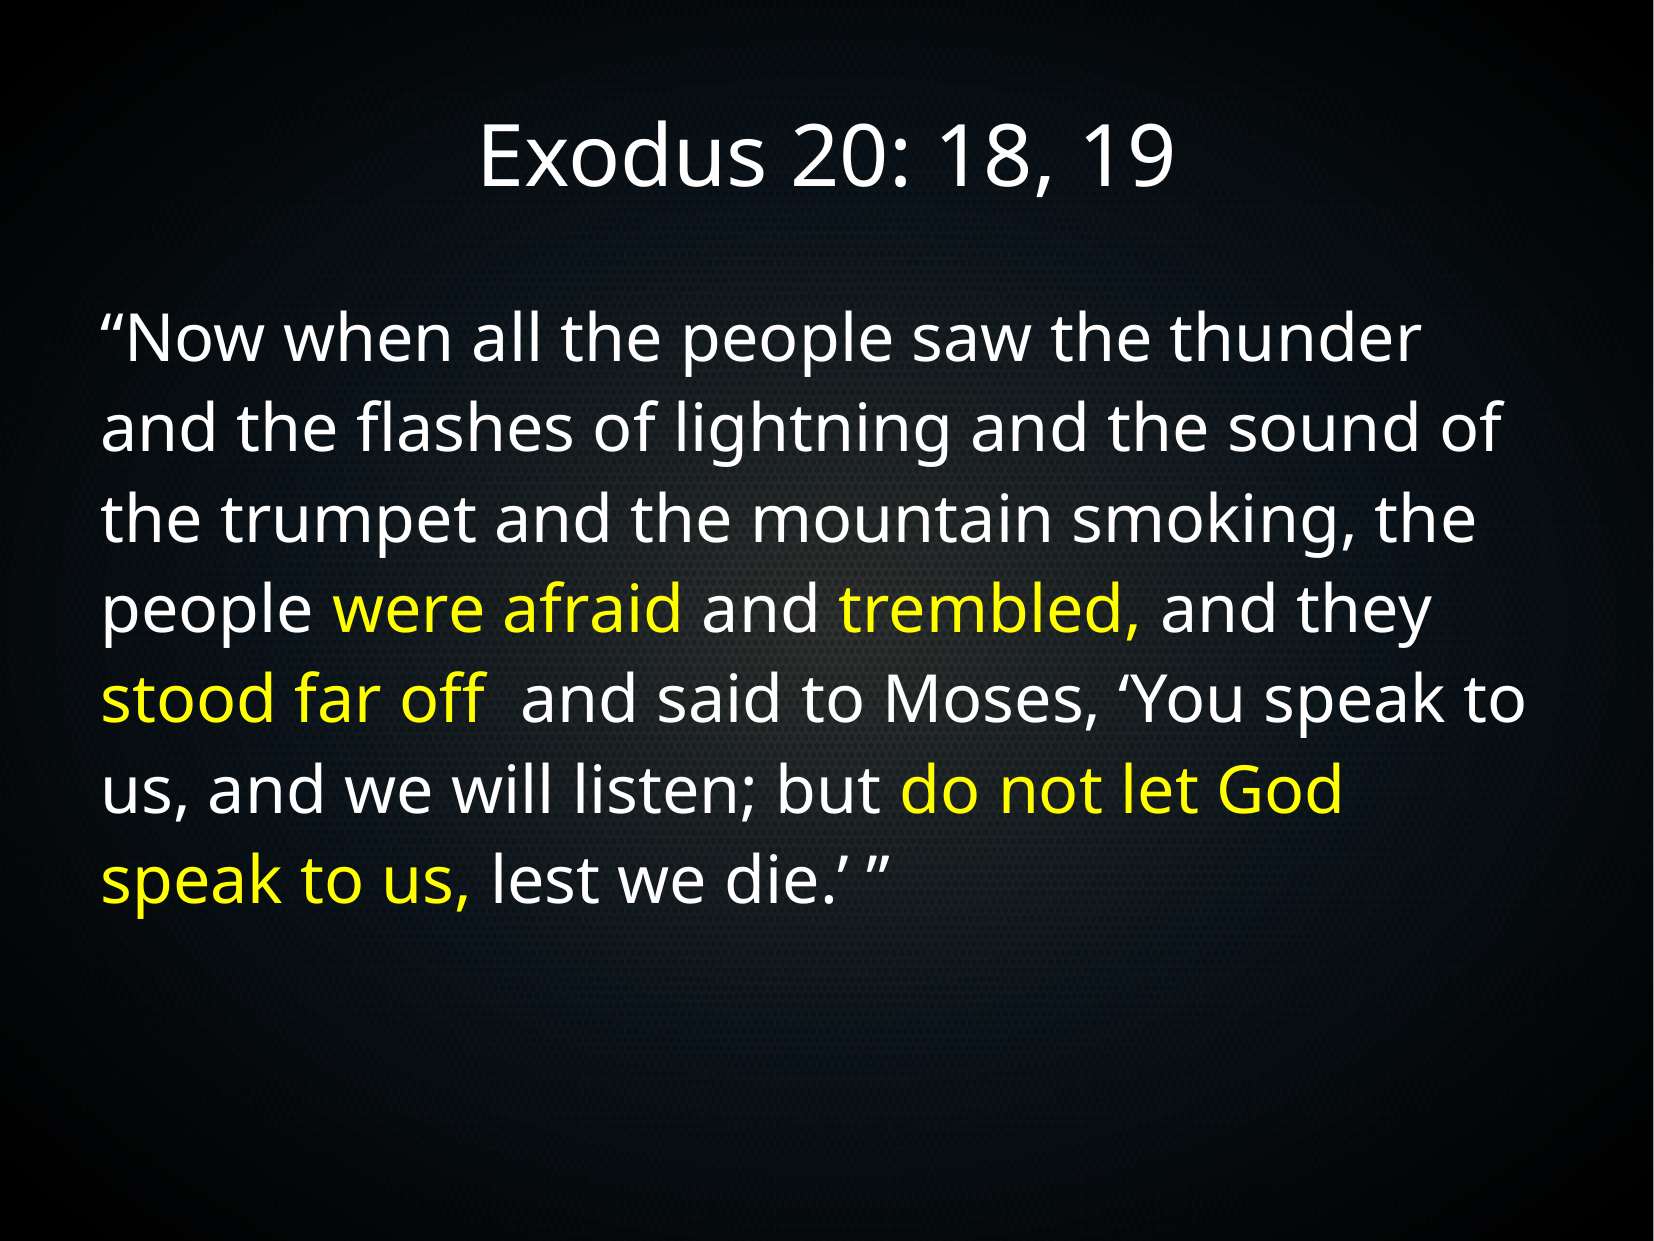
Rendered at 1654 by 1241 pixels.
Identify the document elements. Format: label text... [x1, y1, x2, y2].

picture [0, 0, 1654, 1241]
list “Now when all the people saw the thunder and the flashes of lightning and the sound of the trumpet and the mountain smoking, the people were afraid and trembled, and they stood far off and said to Moses, ‘You speak to us, and we will listen; but do not let God speak to us, lest we die.’ ” [82, 290, 1538, 1010]
title Exodus 20: 18, 19 [82, 49, 1571, 257]
